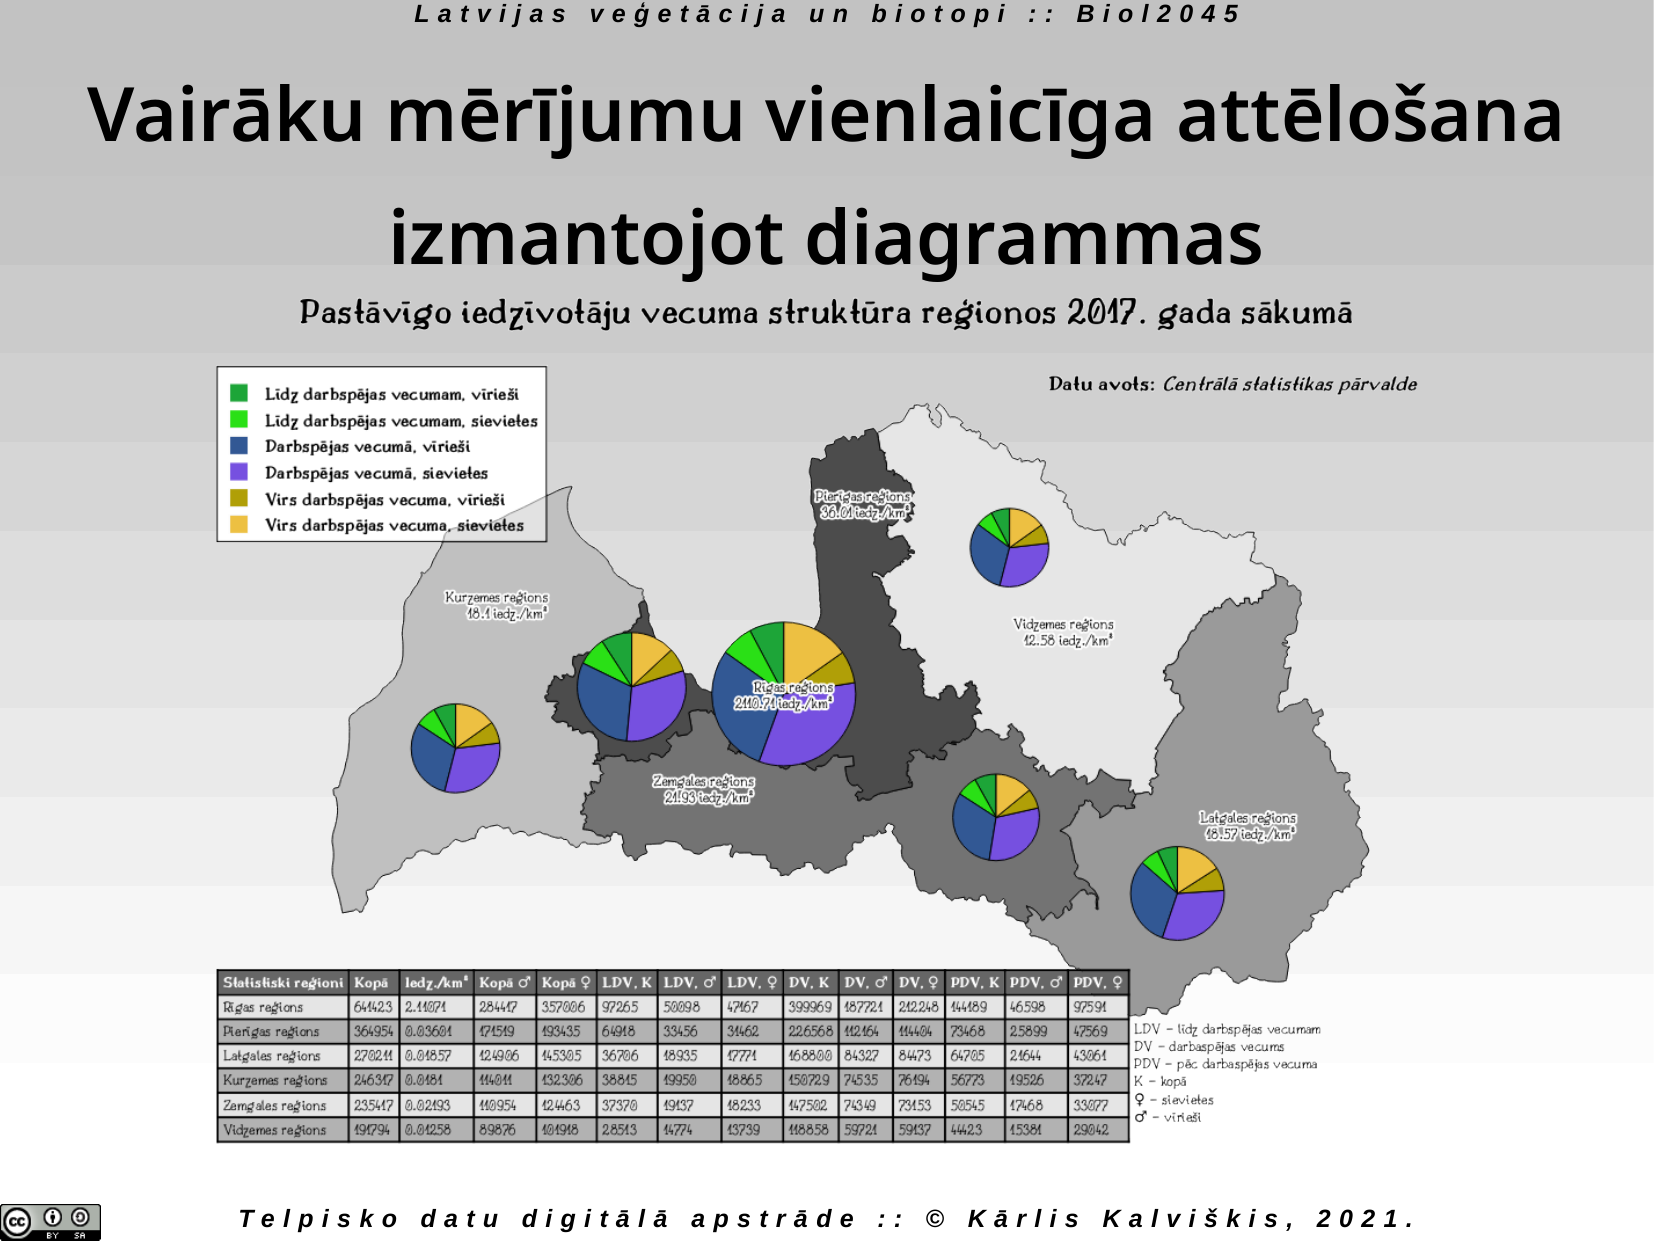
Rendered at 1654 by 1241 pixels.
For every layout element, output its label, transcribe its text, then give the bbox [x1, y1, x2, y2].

title Vairāku mērījumu vienlaicīga attēlošana izmantojot diagrammas [29, 40, 1625, 288]
picture [0, 0, 1654, 1241]
